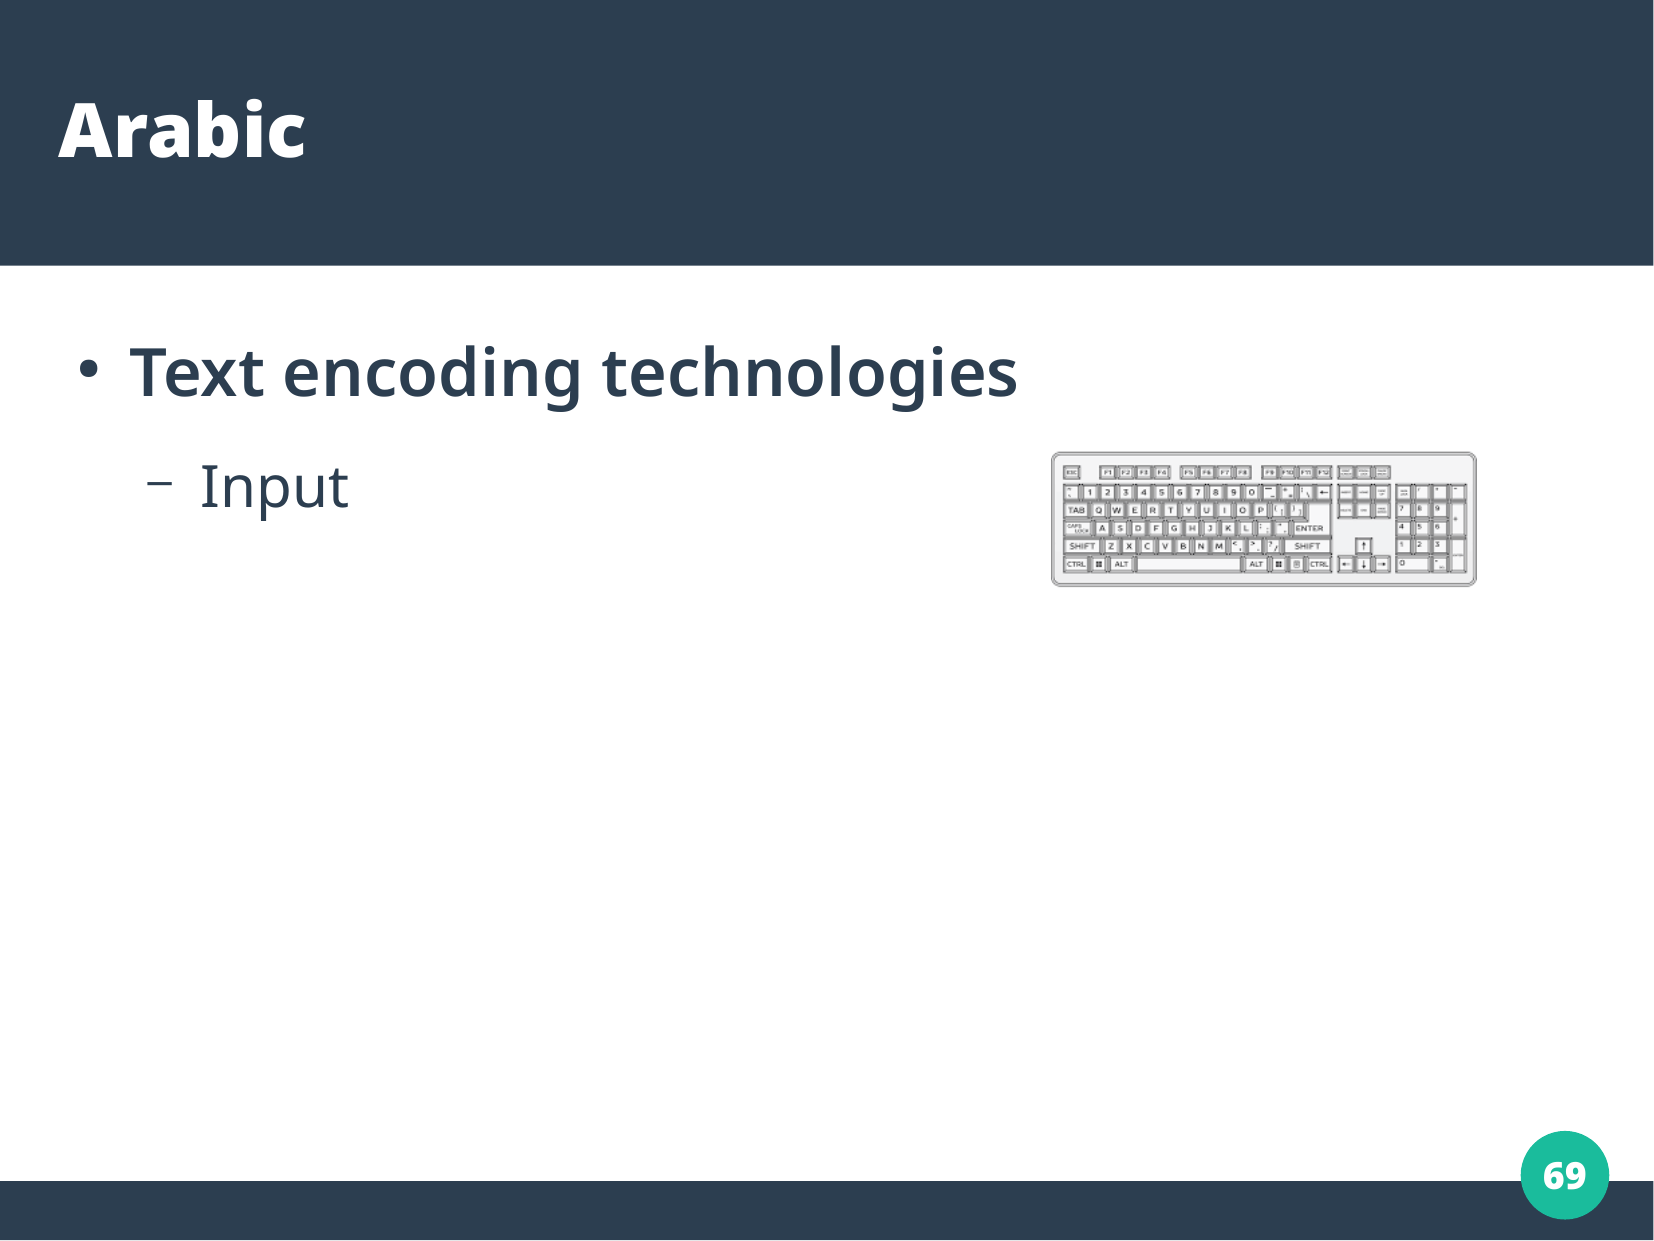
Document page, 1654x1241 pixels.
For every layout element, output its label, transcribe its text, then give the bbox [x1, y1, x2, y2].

list Text encoding technologies Input [59, 324, 1595, 1152]
title Arabic [59, 49, 1595, 207]
picture [1051, 413, 1477, 626]
